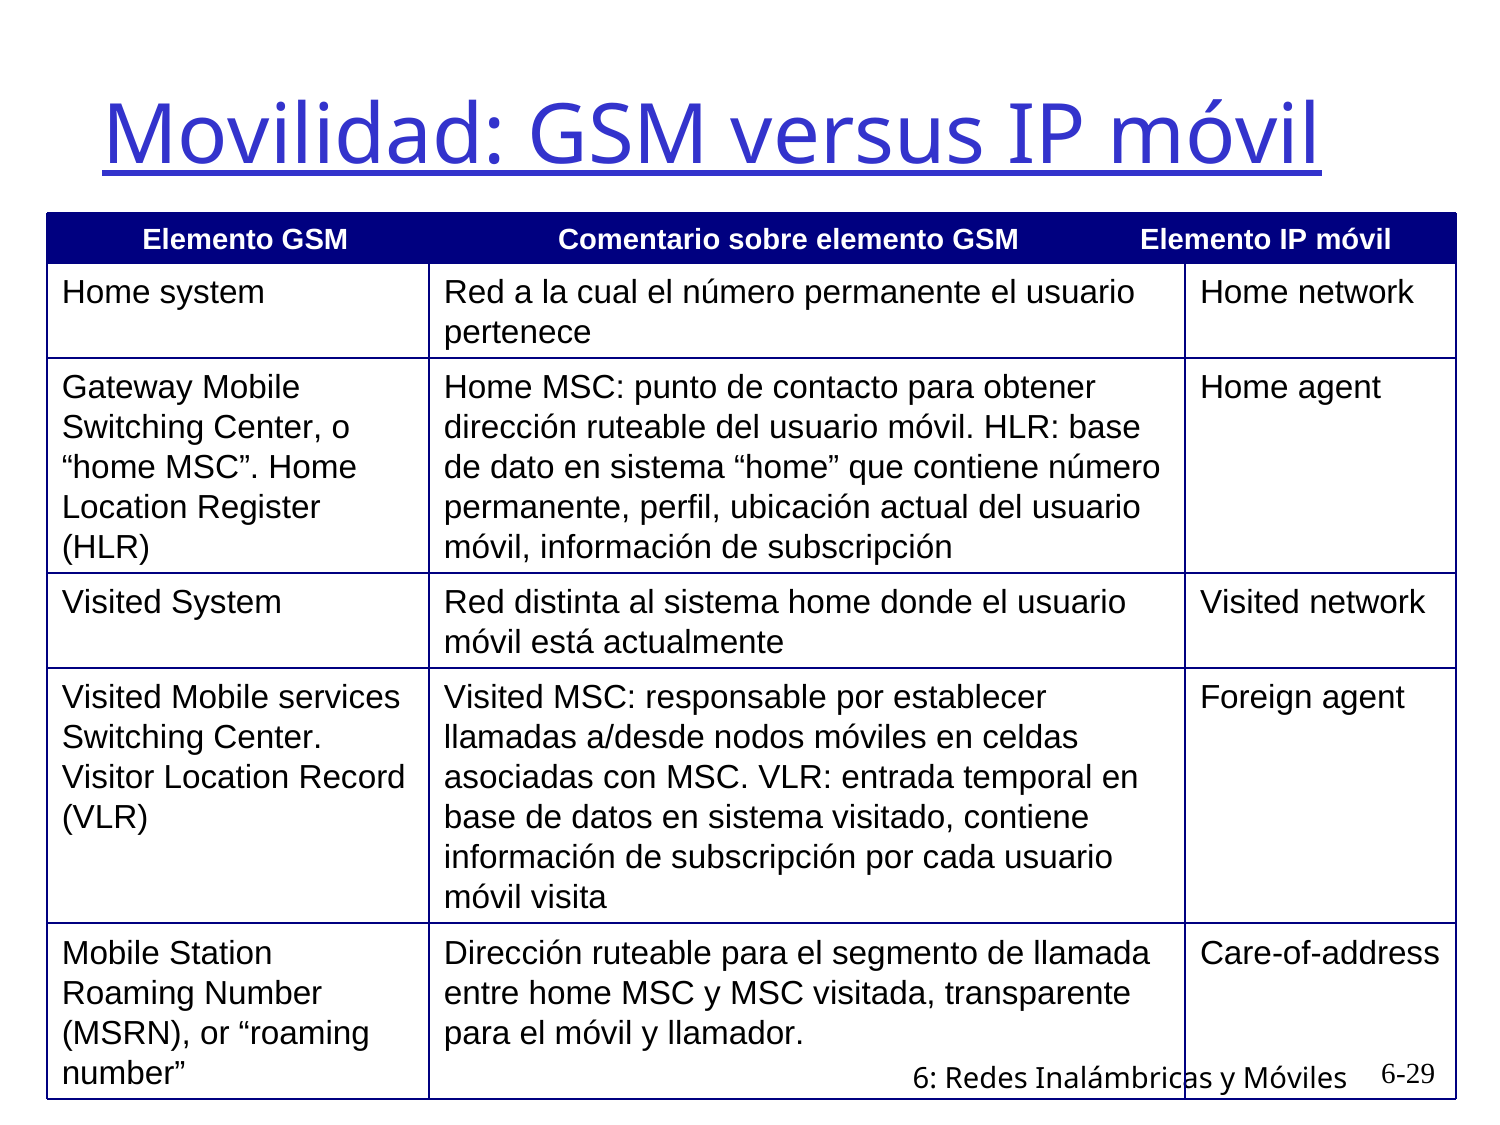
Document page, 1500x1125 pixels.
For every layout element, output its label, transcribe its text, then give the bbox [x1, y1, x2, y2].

title Movilidad: GSM versus IP móvil [87, 26, 1363, 212]
text_box Foreign agent [1186, 669, 1455, 922]
text_box Gateway Mobile Switching Center, o “home MSC”. Home Location Register (HLR) [48, 359, 428, 572]
text_box Home MSC: punto de contacto para obtener dirección ruteable del usuario móvil. HLR: base de dato en sistema “home” que contiene número permanente, perfil, ubicación actual del usuario móvil, información de subscripción [430, 359, 1184, 572]
text_box Visited System [48, 574, 428, 667]
text_box Home network [1186, 264, 1455, 357]
text_box Elemento IP móvil [1126, 214, 1455, 261]
text_box Care-of-address [1186, 924, 1455, 1098]
text_box Red distinta al sistema home donde el usuario móvil está actualmente [430, 574, 1184, 667]
text_box Visited network [1186, 574, 1455, 667]
text_box Home system [48, 264, 428, 357]
text_box Comentario sobre elemento GSM [461, 214, 1124, 261]
text_box Red a la cual el número permanente el usuario pertenece [430, 264, 1184, 357]
text_box Dirección ruteable para el segmento de llamada entre home MSC y MSC visitada, transparente para el móvil y llamador. [430, 924, 1184, 1098]
text_box Visited Mobile services Switching Center. Visitor Location Record (VLR) [48, 669, 428, 922]
text_box Mobile Station Roaming Number (MSRN), or “roaming number” [48, 924, 428, 1098]
text_box Visited MSC: responsable por establecer llamadas a/desde nodos móviles en celdas asociadas con MSC. VLR: entrada temporal en base de datos en sistema visitado, contiene información de subscripción por cada usuario móvil visita [430, 669, 1184, 922]
text_box Elemento GSM [48, 214, 459, 261]
text_box Home agent [1186, 359, 1455, 572]
